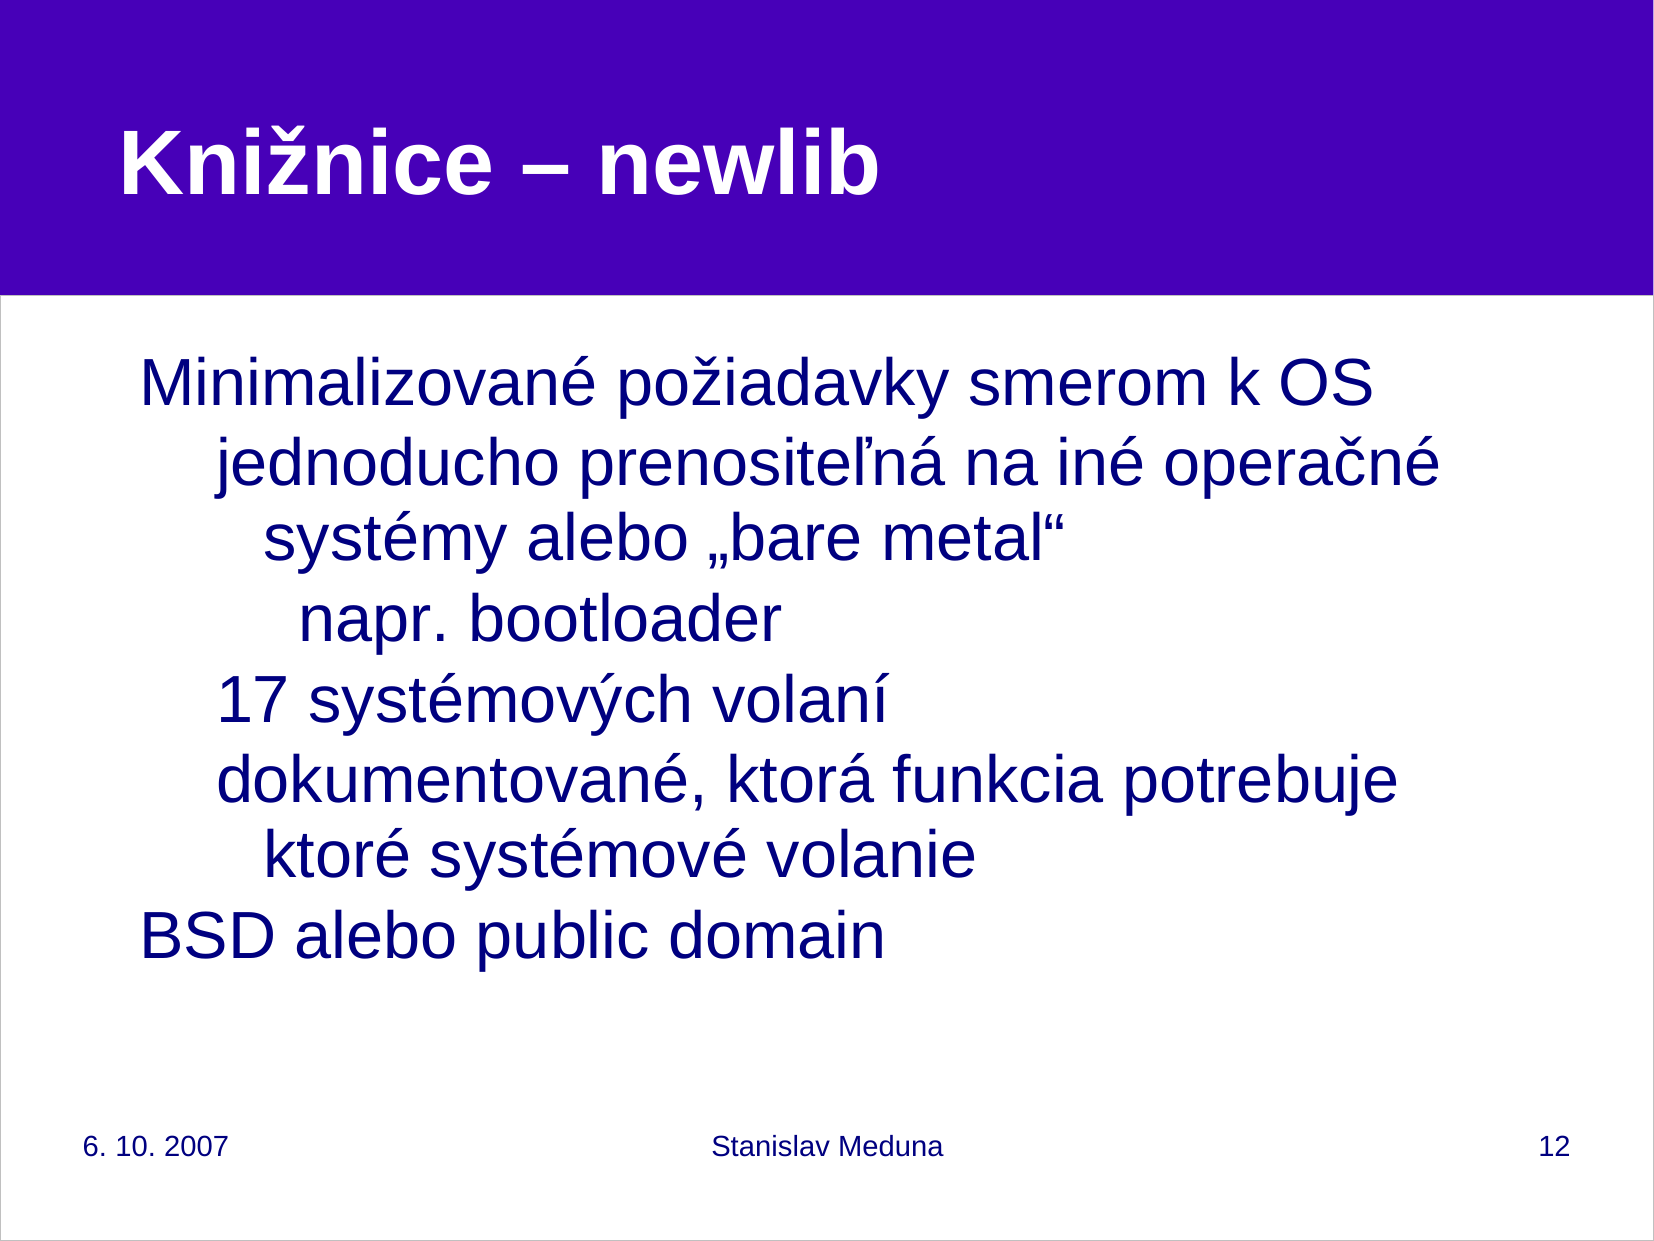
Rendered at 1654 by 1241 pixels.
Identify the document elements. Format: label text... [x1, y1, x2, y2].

list Minimalizované požiadavky smerom k OS jednoducho prenositeľná na iné operačné systémy alebo „bare metal“ napr. bootloader 17 systémových volaní dokumentované, ktorá funkcia potrebuje ktoré systémové volanie BSD alebo public domain [121, 344, 1534, 1112]
title Knižnice – newlib [118, 66, 1595, 259]
